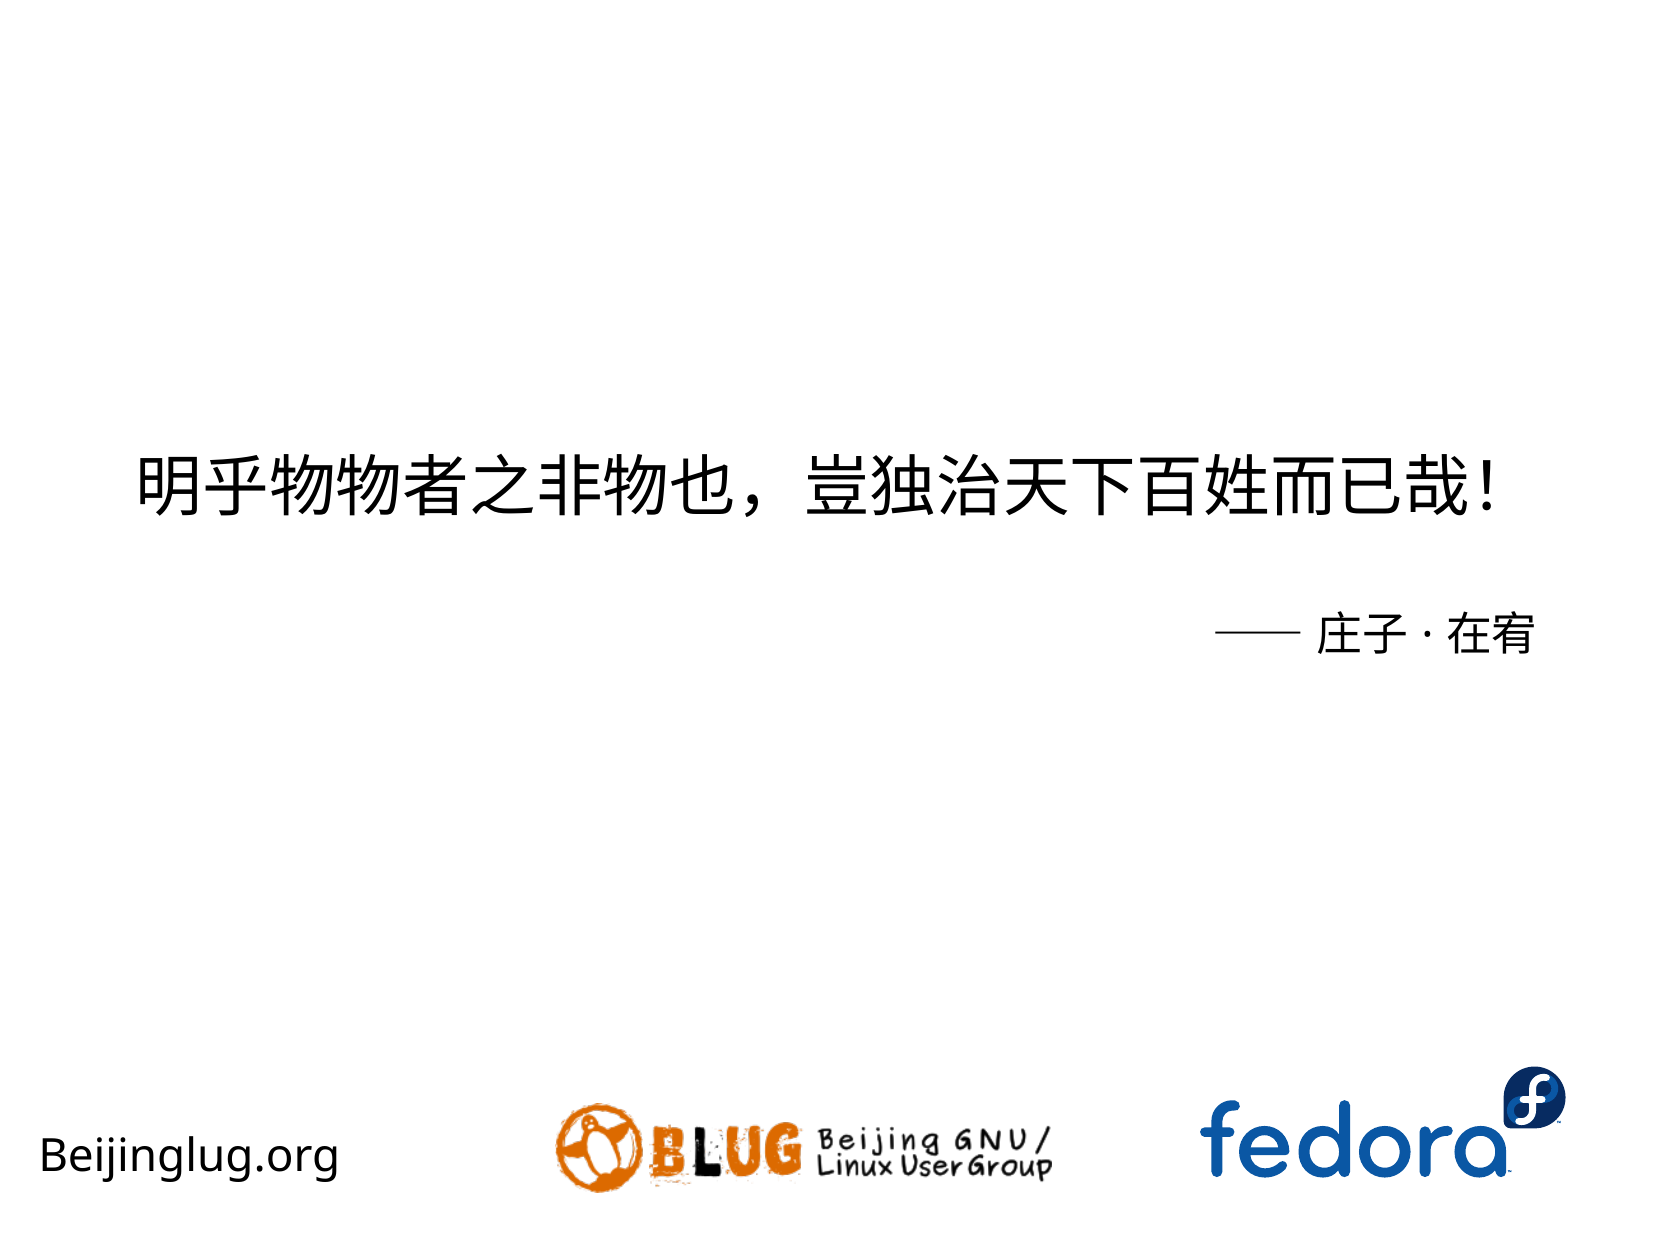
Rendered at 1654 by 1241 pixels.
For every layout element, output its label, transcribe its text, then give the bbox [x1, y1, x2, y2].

picture [555, 1103, 1052, 1193]
text_box 明乎物物者之非物也，豈独治天下百姓而已哉！ ——庄子·在宥 [121, 425, 1553, 682]
